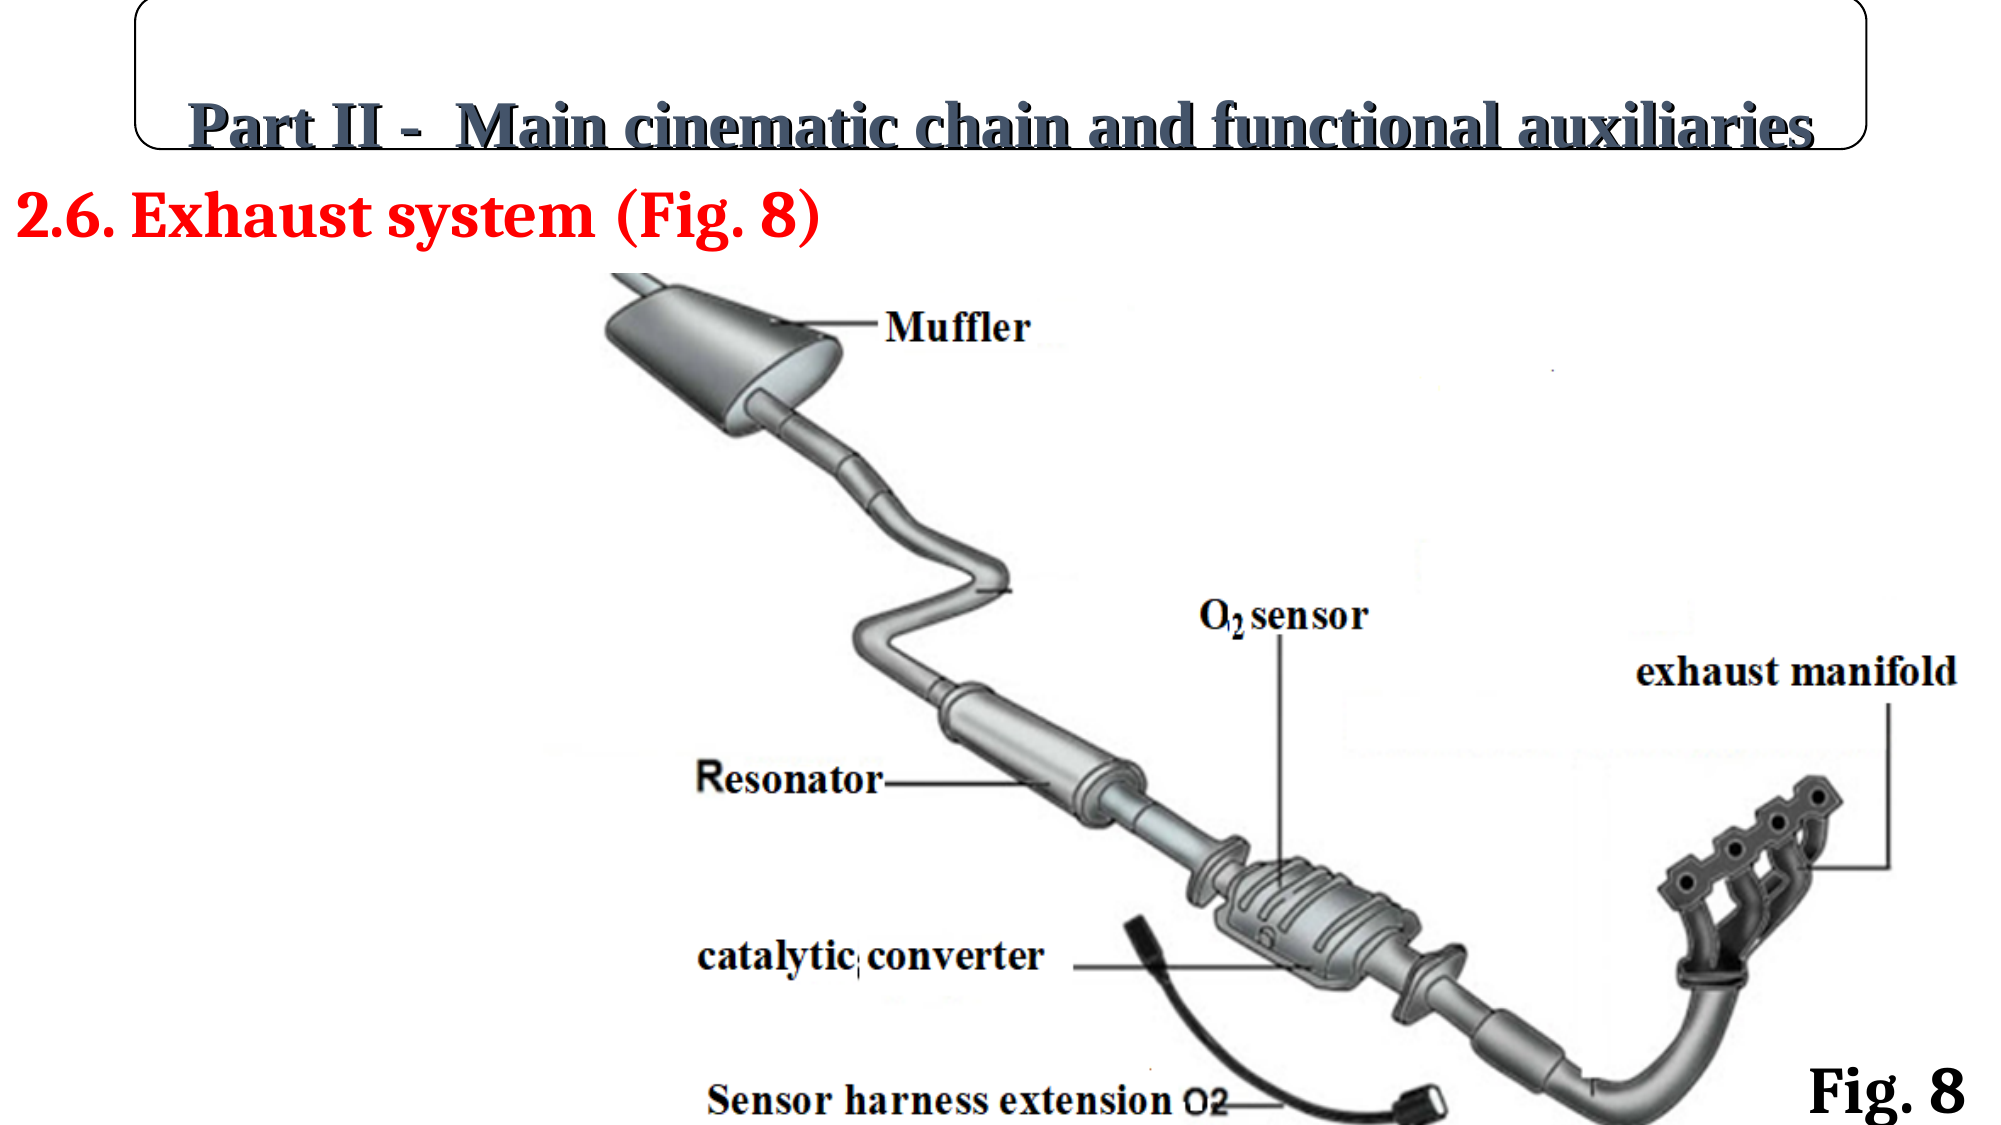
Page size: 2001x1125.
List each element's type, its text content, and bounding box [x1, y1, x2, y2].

text_box Part II - Main cinematic chain and functional auxiliaries [135, 0, 1867, 150]
picture [532, 273, 1992, 1125]
text_box 2.6. Exhaust system (Fig. 8) [1, 163, 1002, 260]
text_box Fig. 8 [1793, 1039, 2000, 1125]
